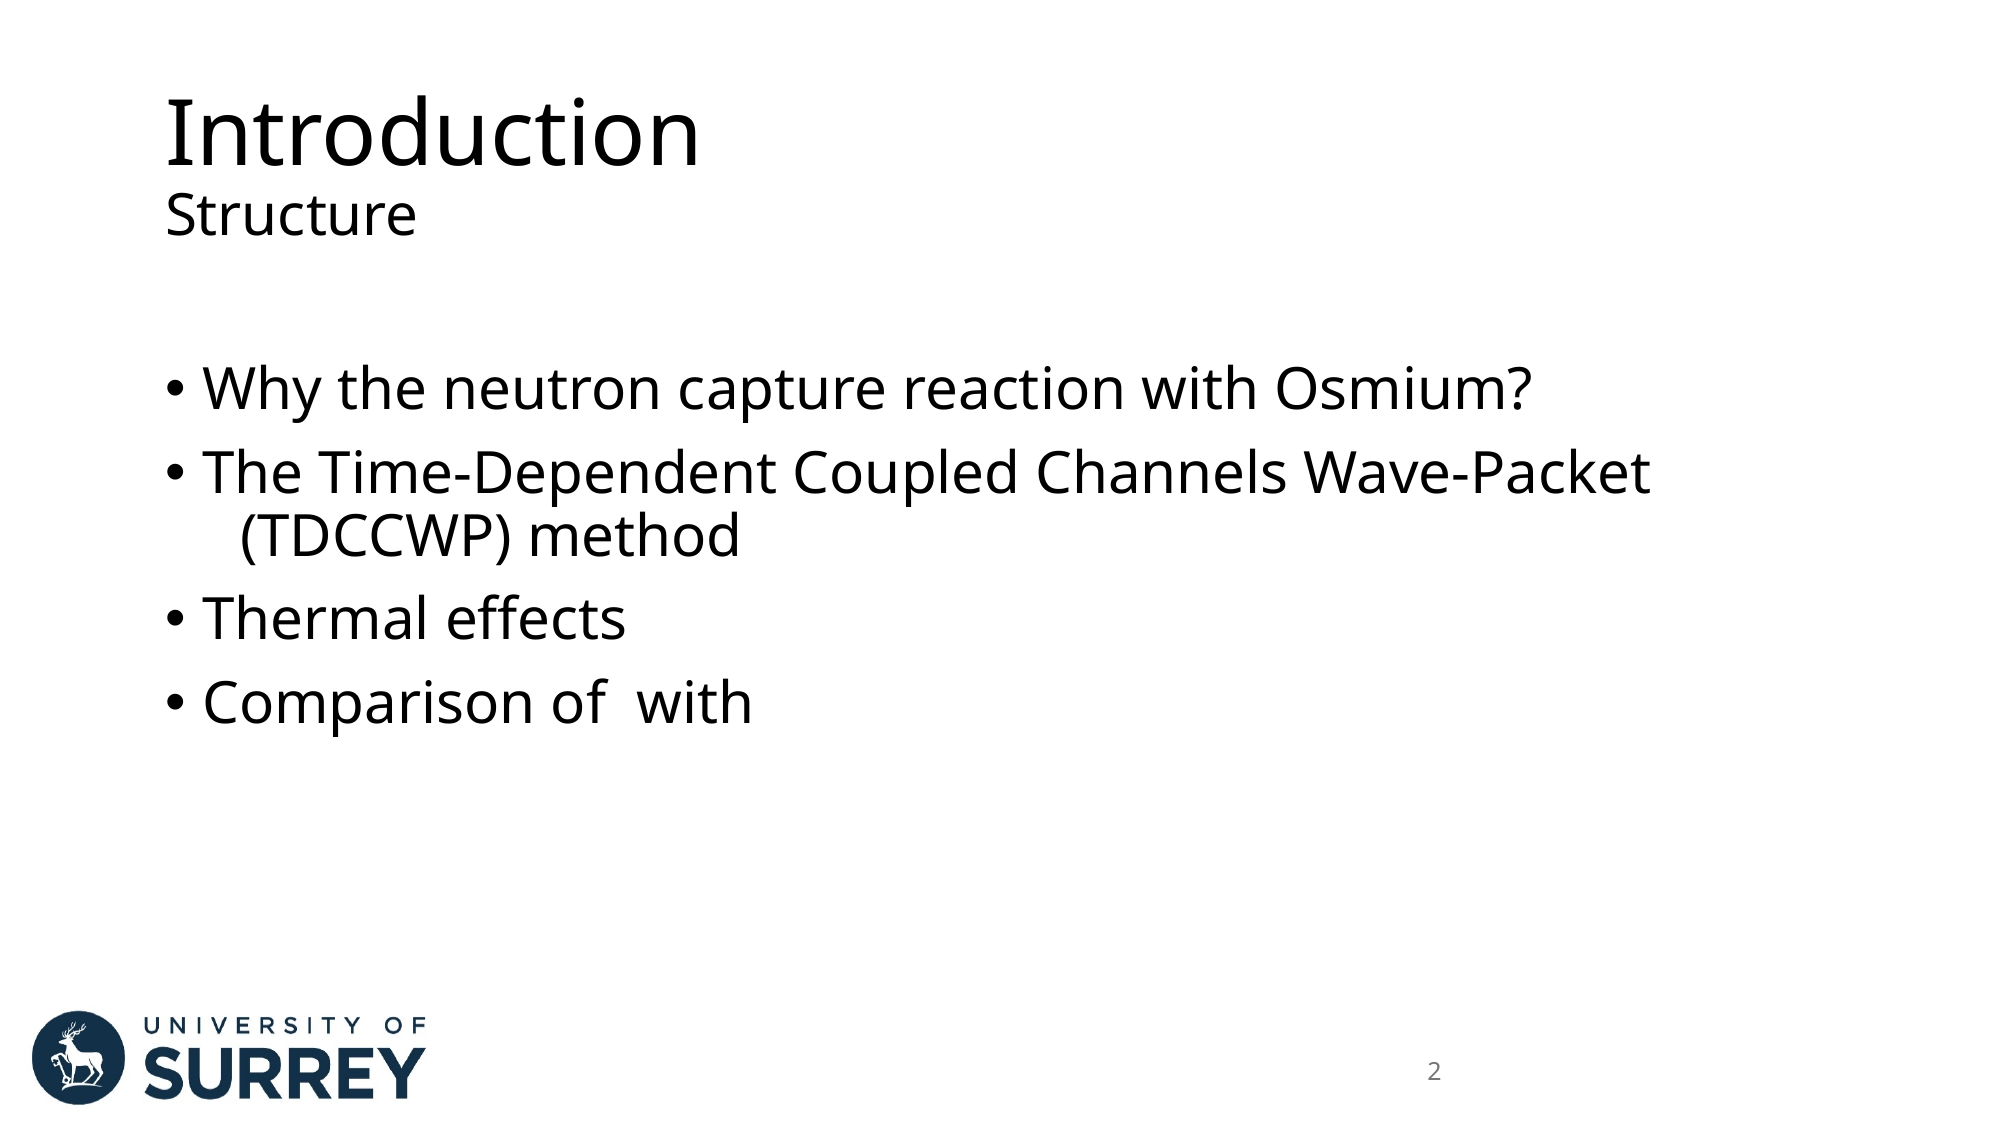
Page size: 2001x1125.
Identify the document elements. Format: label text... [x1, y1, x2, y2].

text_box [1412, 1042, 1863, 1103]
list Why the neutron capture reaction with Osmium? The Time-Dependent Coupled Channels Wave-Packet (TDCCWP) method Thermal effects Comparison of with [150, 351, 1851, 907]
picture [0, 993, 461, 1125]
title Introduction Structure [150, 69, 1851, 265]
